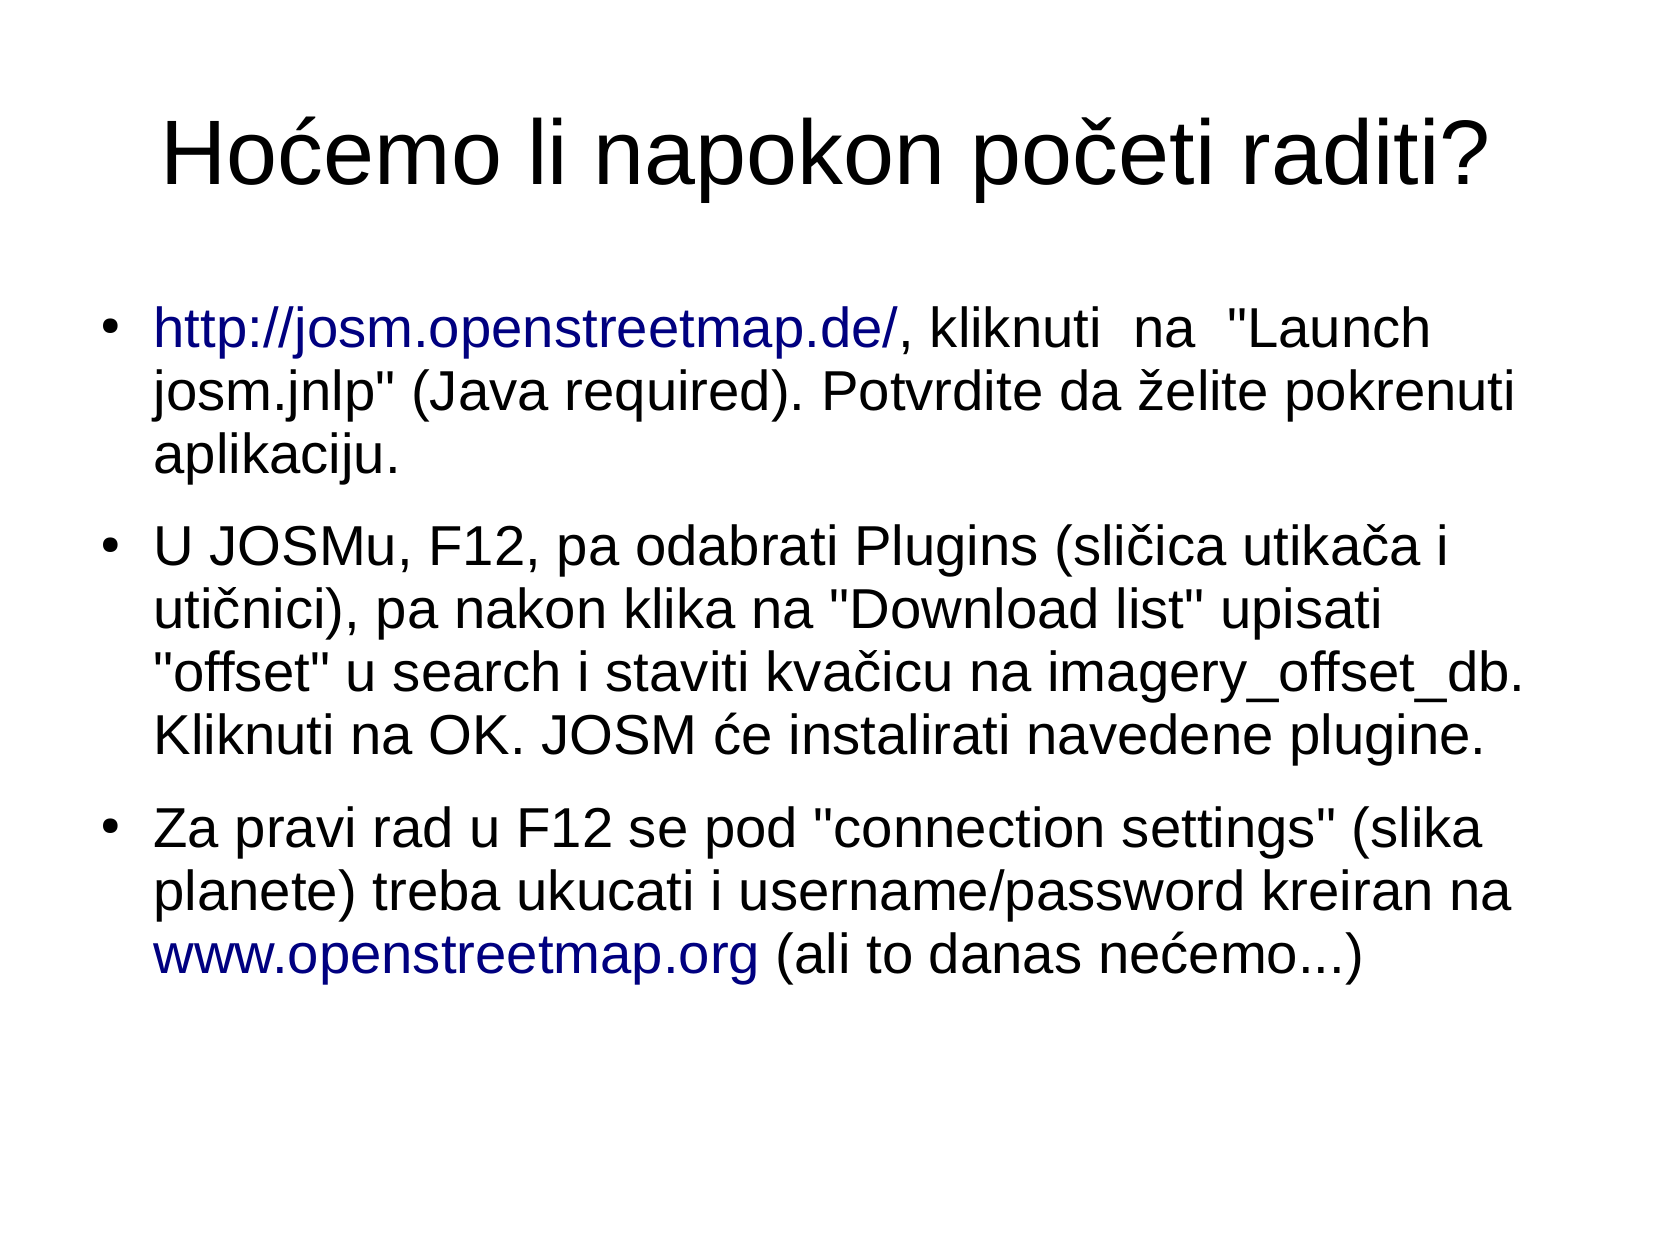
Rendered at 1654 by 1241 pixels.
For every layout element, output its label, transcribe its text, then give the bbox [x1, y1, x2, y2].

title Hoćemo li napokon početi raditi? [82, 49, 1571, 257]
list http://josm.openstreetmap.de/, kliknuti na "Launch josm.jnlp" (Java required). Potvrdite da želite pokrenuti aplikaciju. U JOSMu, F12, pa odabrati Plugins (sličica utikača i utičnici), pa nakon klika na "Download list" upisati "offset" u search i staviti kvačicu na imagery_offset_db. Kliknuti na OK. JOSM će instalirati navedene plugine. Za pravi rad u F12 se pod "connection settings" (slika planete) treba ukucati i username/password kreiran na www.openstreetmap.org (ali to danas nećemo...) [82, 296, 1538, 1016]
